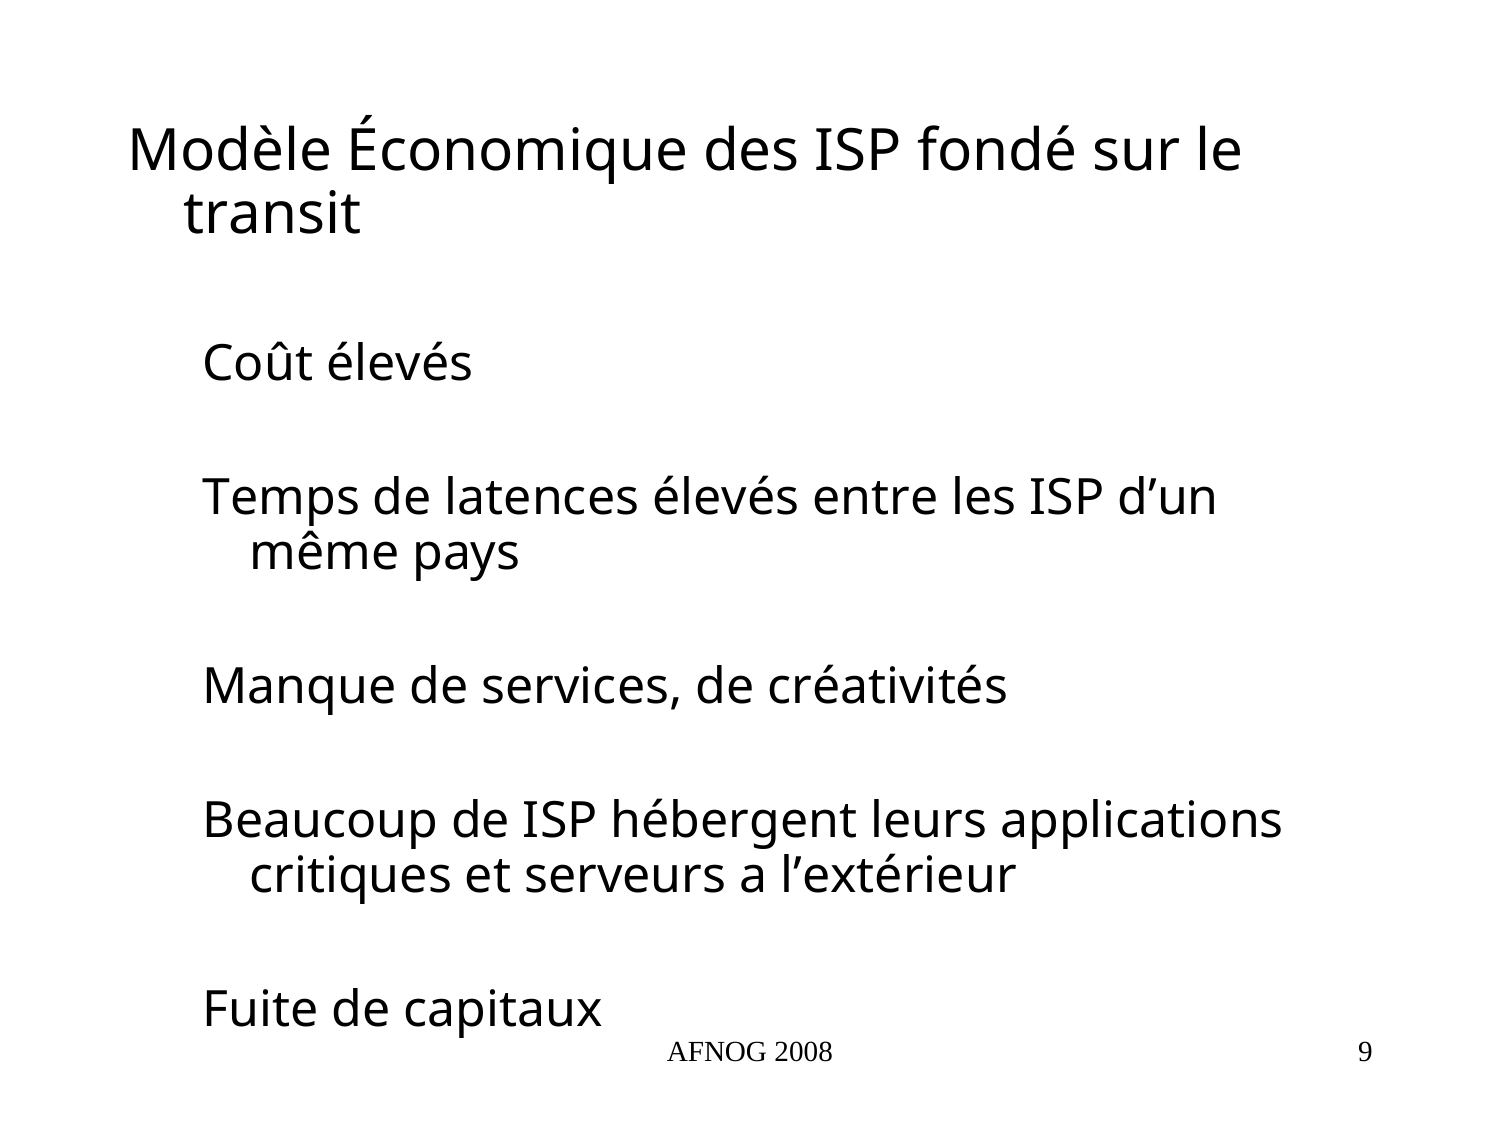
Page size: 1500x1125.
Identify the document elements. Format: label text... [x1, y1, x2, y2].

text_box AFNOG 2008 [512, 1025, 988, 1101]
list Modèle Économique des ISP fondé sur le transit Coût élevés Temps de latences élevés entre les ISP d’un même pays Manque de services, de créativités Beaucoup de ISP hébergent leurs applications critiques et serveurs a l’extérieur Fuite de capitaux [112, 112, 1388, 1001]
text_box <number> [1074, 1025, 1388, 1101]
